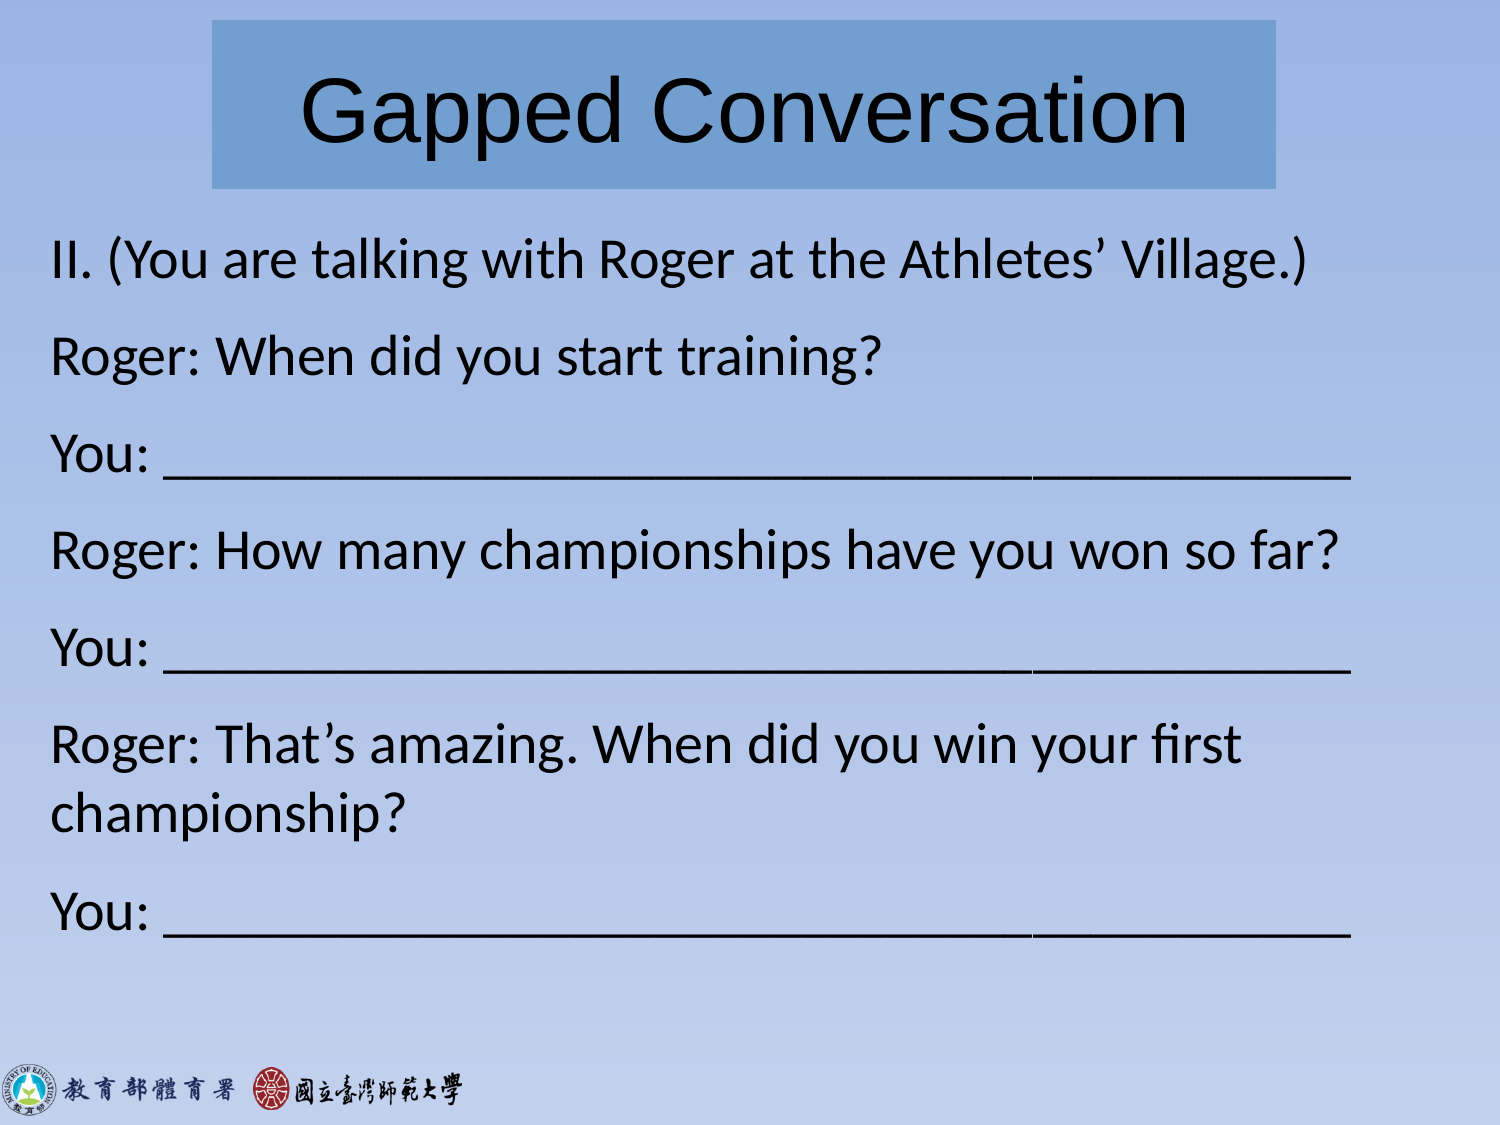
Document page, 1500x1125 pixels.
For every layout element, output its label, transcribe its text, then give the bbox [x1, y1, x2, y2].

list II. (You are talking with Roger at the Athletes’ Village.) Roger: When did you start training? You: _________________________________________ Roger: How many championships have you won so far? You: _________________________________________ Roger: That’s amazing. When did you win your first championship? You: _________________________________________ [35, 212, 1481, 956]
title Gapped Conversation [70, 11, 1421, 200]
